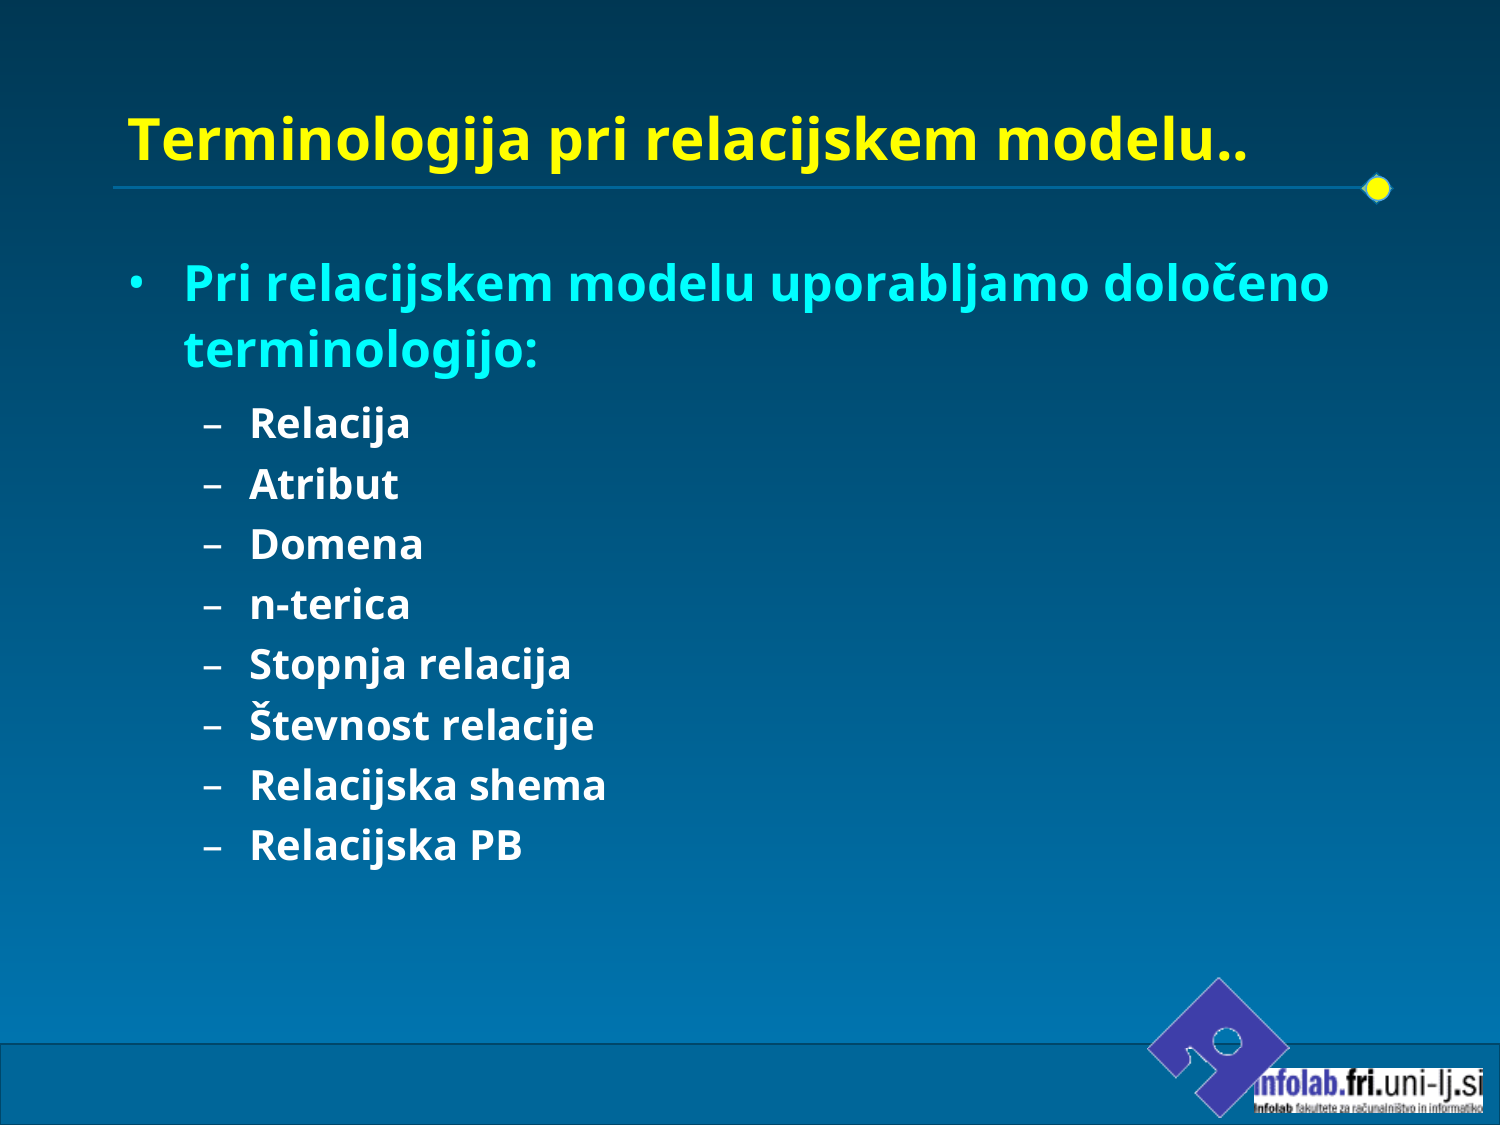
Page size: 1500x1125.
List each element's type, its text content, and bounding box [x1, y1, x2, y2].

list Pri relacijskem modelu uporabljamo določeno terminologijo: Relacija Atribut Domena n-terica Stopnja relacija Števnost relacije Relacijska shema Relacijska PB [112, 237, 1388, 963]
title Terminologija pri relacijskem modelu.. [112, 94, 1388, 181]
picture [1149, 978, 1482, 1117]
